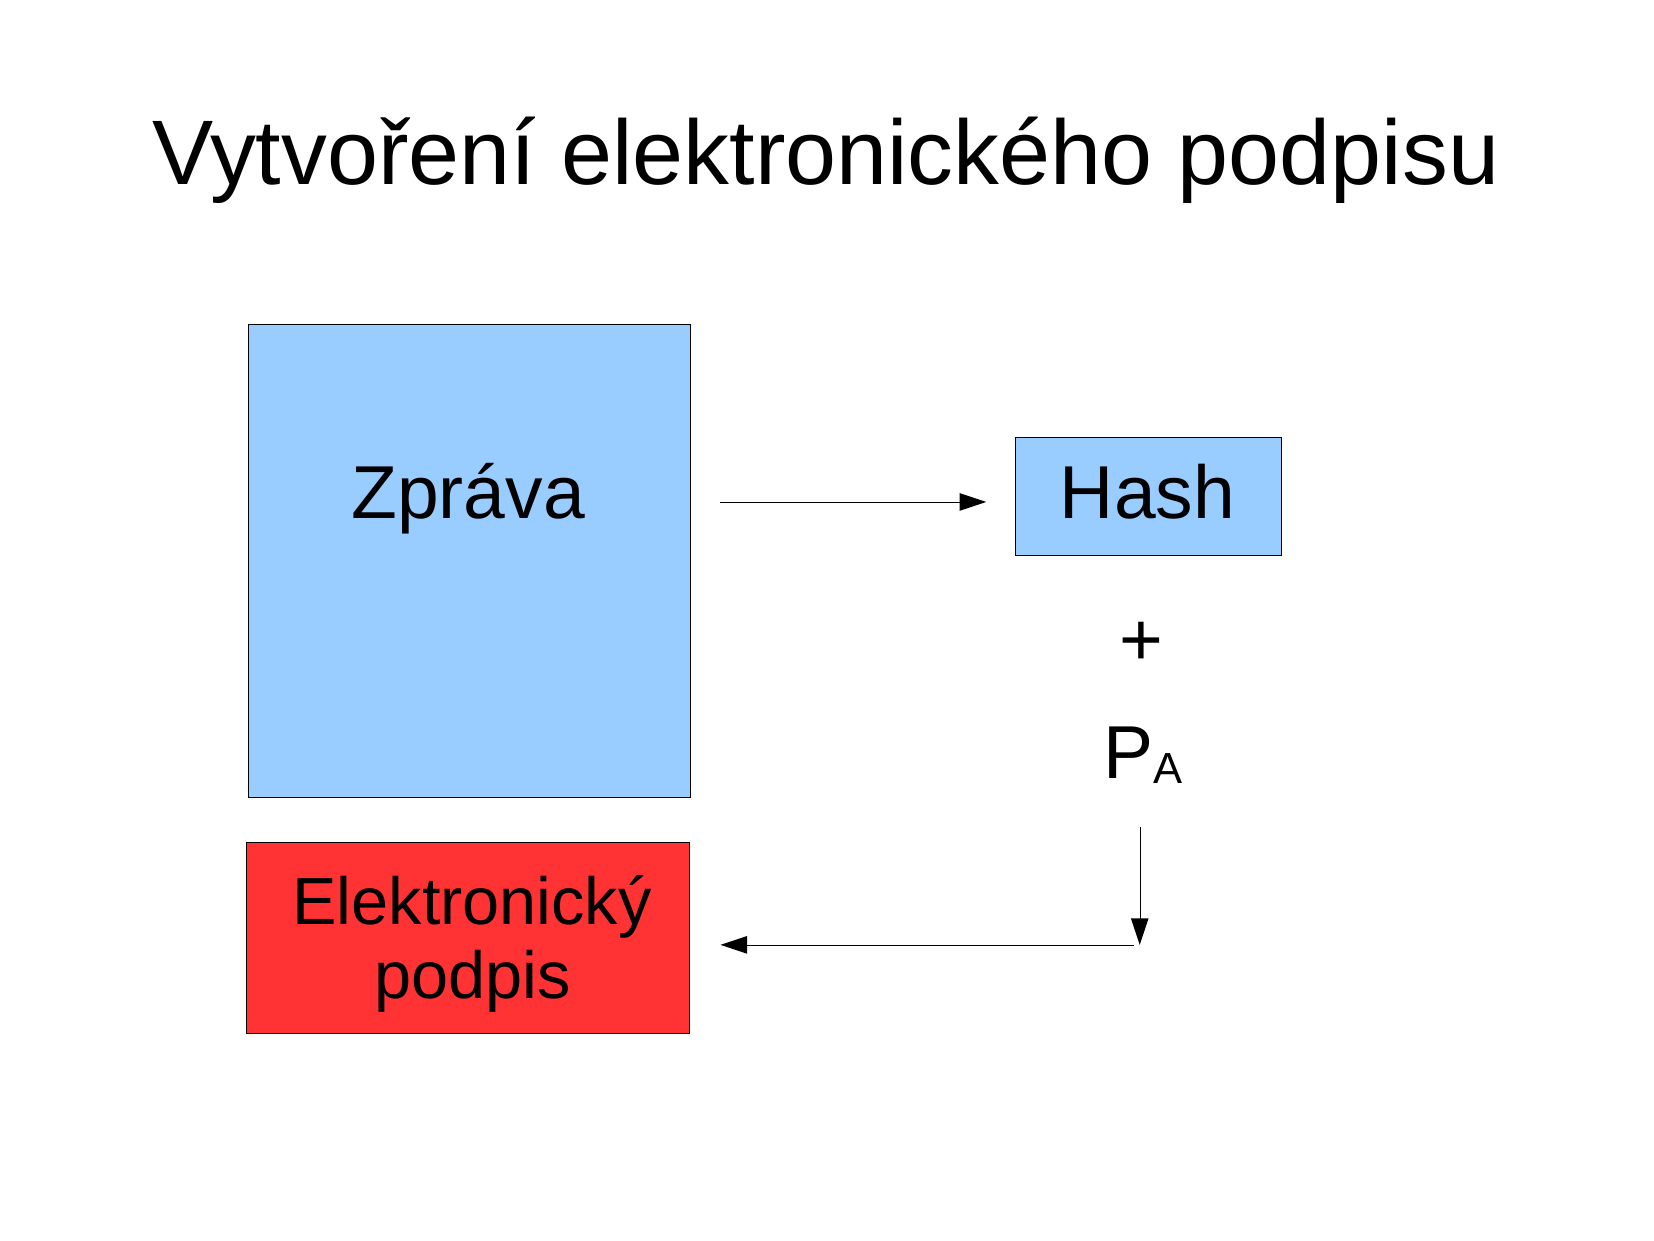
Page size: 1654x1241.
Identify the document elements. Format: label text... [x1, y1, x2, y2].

text_box PA [1039, 703, 1247, 827]
text_box [246, 842, 690, 1034]
text_box Hash [1045, 442, 1282, 542]
text_box + [1104, 590, 1164, 690]
text_box [248, 324, 691, 798]
text_box Zpráva [336, 442, 603, 542]
text_box [1015, 437, 1282, 556]
text_box Elektronický podpis [271, 856, 674, 1021]
title Vytvoření elektronického podpisu [82, 56, 1571, 250]
